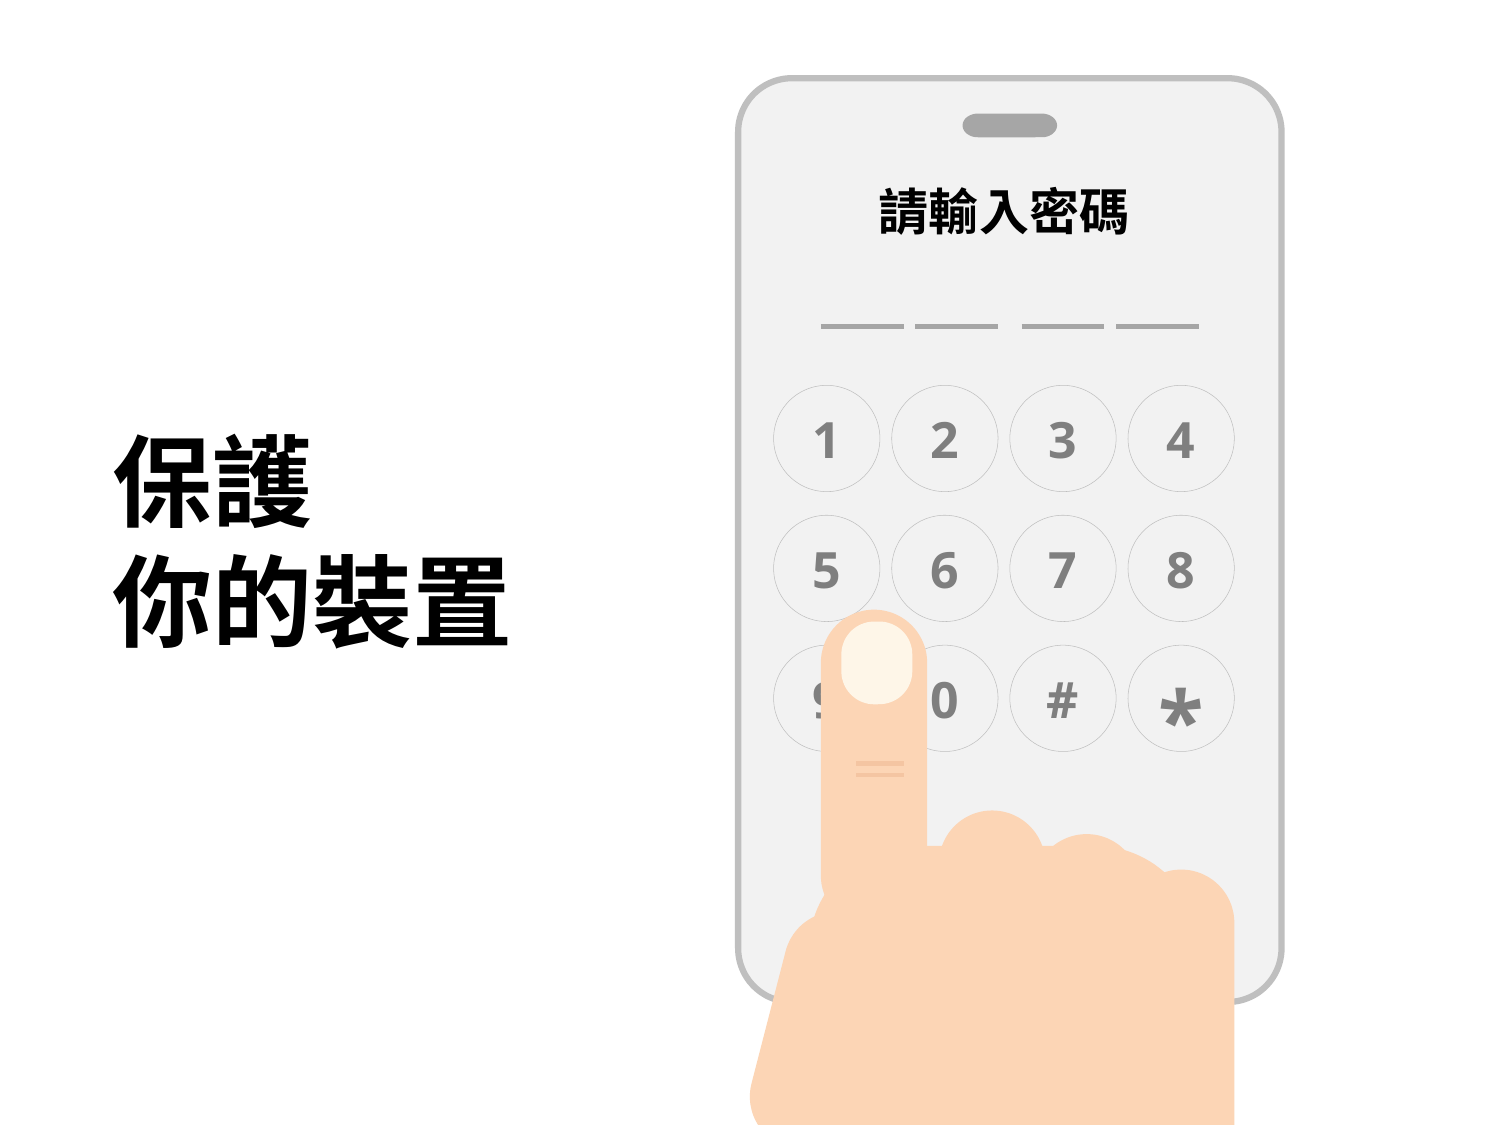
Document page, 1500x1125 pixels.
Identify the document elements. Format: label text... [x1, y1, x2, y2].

text_box 3 [1009, 385, 1117, 492]
text_box 1 [773, 385, 880, 492]
text_box # [1009, 645, 1117, 752]
text_box 請輸入密碼 [844, 172, 1164, 249]
text_box [738, 78, 1282, 1125]
text_box 7 [1009, 515, 1117, 622]
text_box 2 [891, 385, 999, 492]
title 保護 你的裝置 [97, 275, 714, 805]
text_box 5 [773, 515, 880, 622]
text_box 9 [773, 645, 823, 752]
text_box 4 [1128, 385, 1235, 492]
text_box 6 [891, 515, 999, 622]
text_box * [1128, 645, 1235, 752]
text_box 0 [926, 645, 999, 752]
text_box 8 [1128, 515, 1235, 622]
